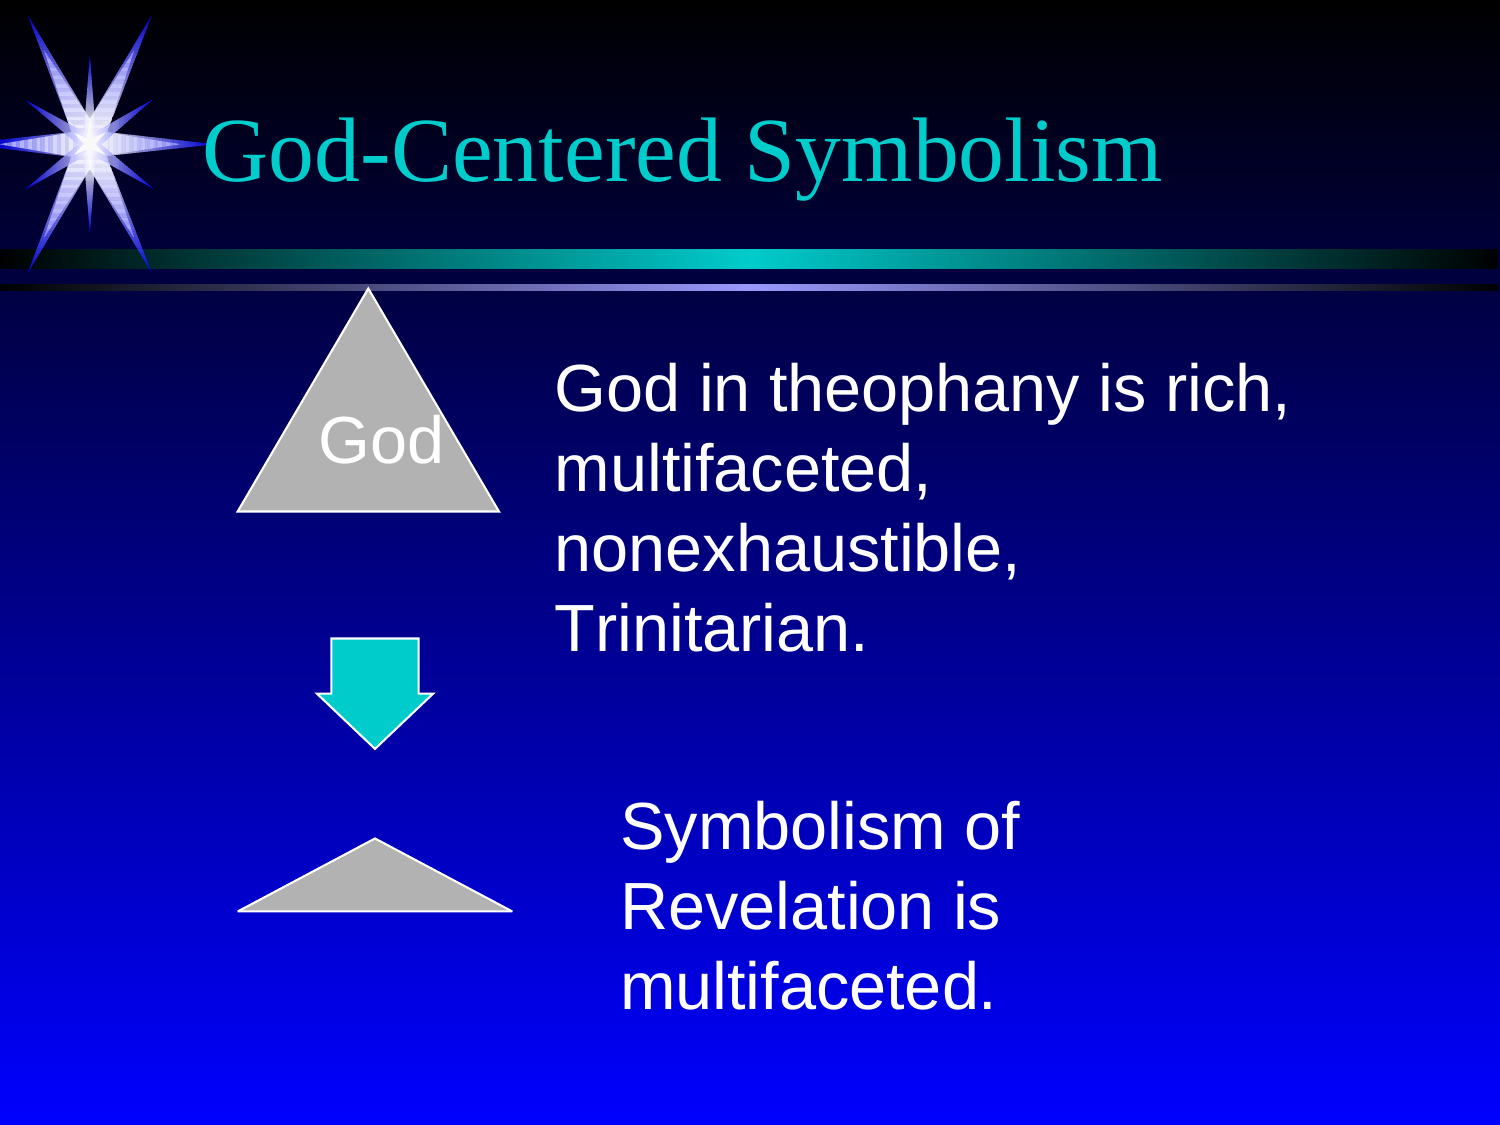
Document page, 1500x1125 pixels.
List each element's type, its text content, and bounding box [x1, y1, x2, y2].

text_box Symbolism of Revelation is multifaceted. [605, 774, 1250, 1030]
text_box [237, 838, 513, 912]
text_box [316, 638, 434, 749]
text_box God [237, 288, 499, 512]
text_box God in theophany is rich, multifaceted, nonexhaustible, Trinitarian. [539, 337, 1369, 673]
title God-Centered Symbolism [187, 56, 1463, 244]
